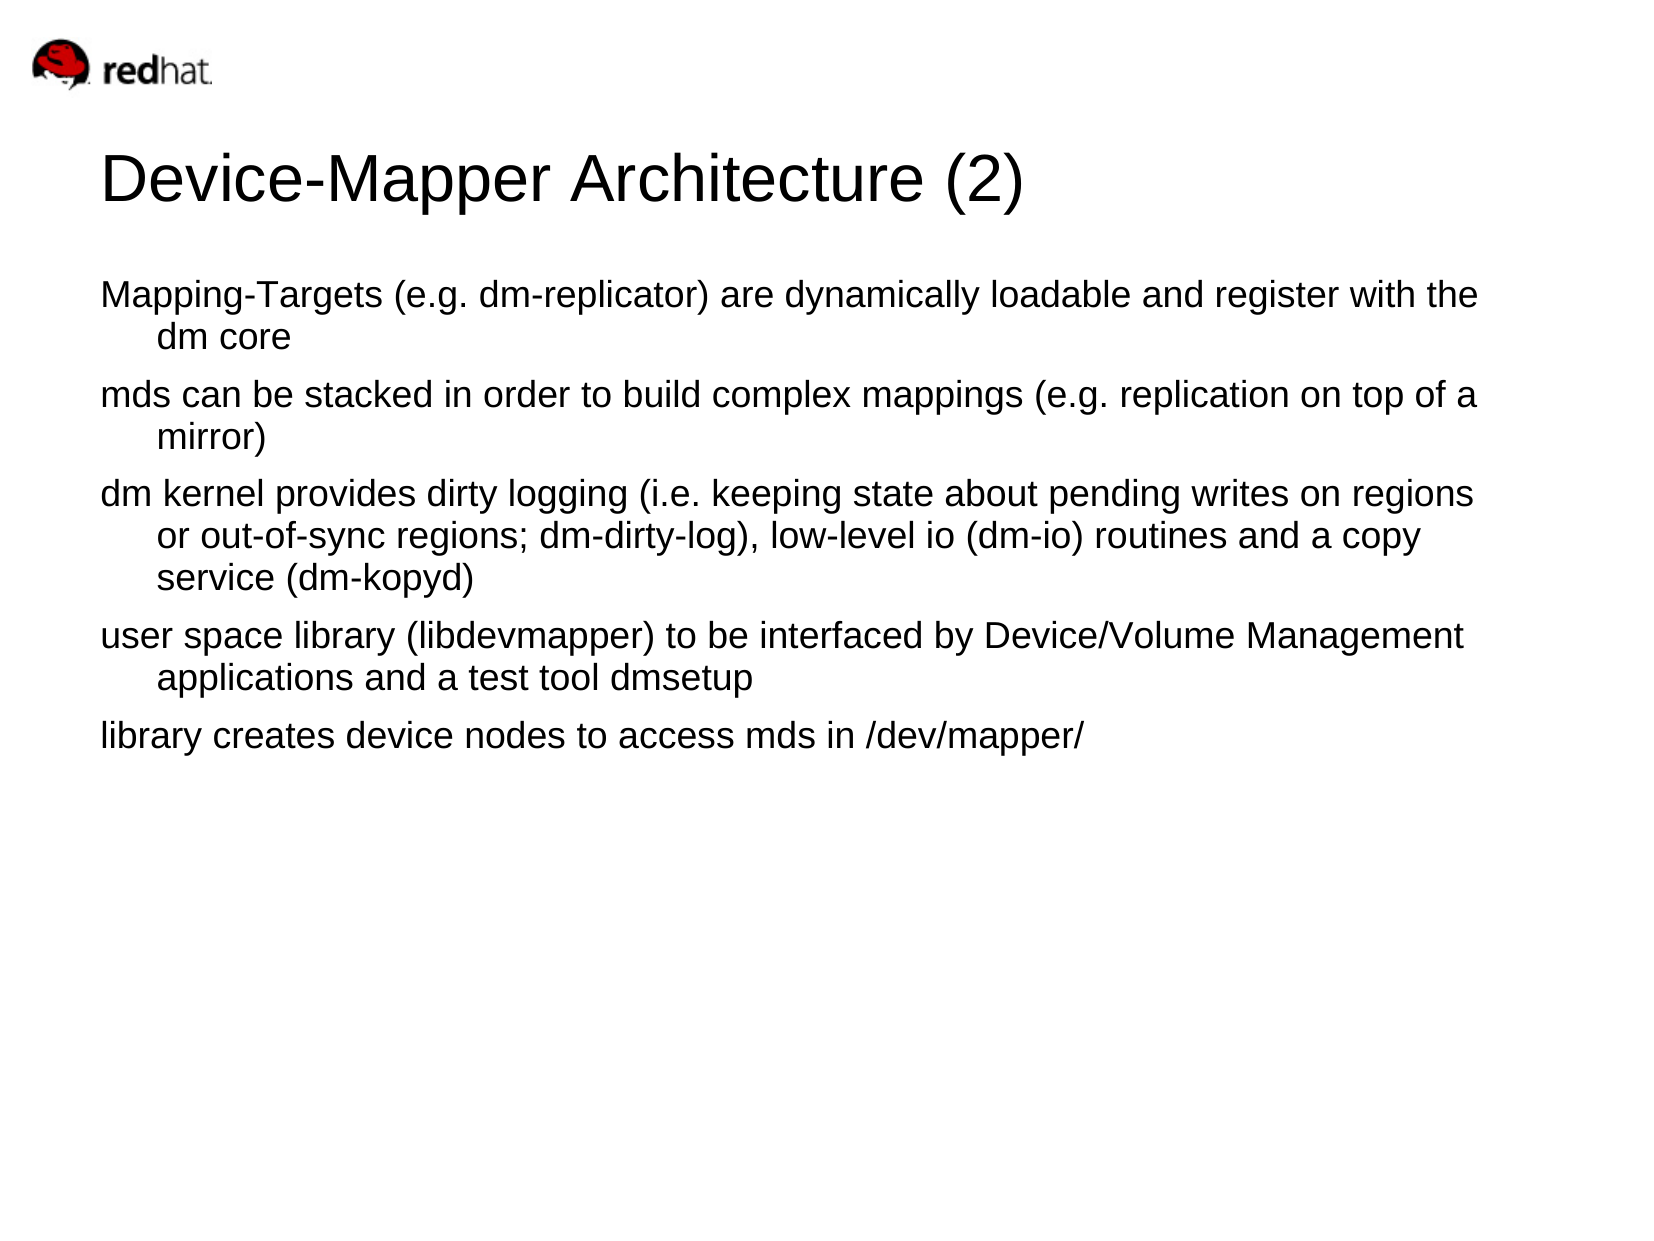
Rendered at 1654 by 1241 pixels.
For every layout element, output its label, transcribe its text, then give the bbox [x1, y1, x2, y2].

picture [31, 37, 212, 98]
list Device-Mapper Architecture (2) Mapping-Targets (e.g. dm-replicator) are dynamically loadable and register with the dm core mds can be stacked in order to build complex mappings (e.g. replication on top of a mirror) dm kernel provides dirty logging (i.e. keeping state about pending writes on regions or out-of-sync regions; dm-dirty-log), low-level io (dm-io) routines and a copy service (dm-kopyd) user space library (libdevmapper) to be interfaced by Device/Volume Management applications and a test tool dmsetup library creates device nodes to access mds in /dev/mapper/ [100, 140, 1506, 874]
